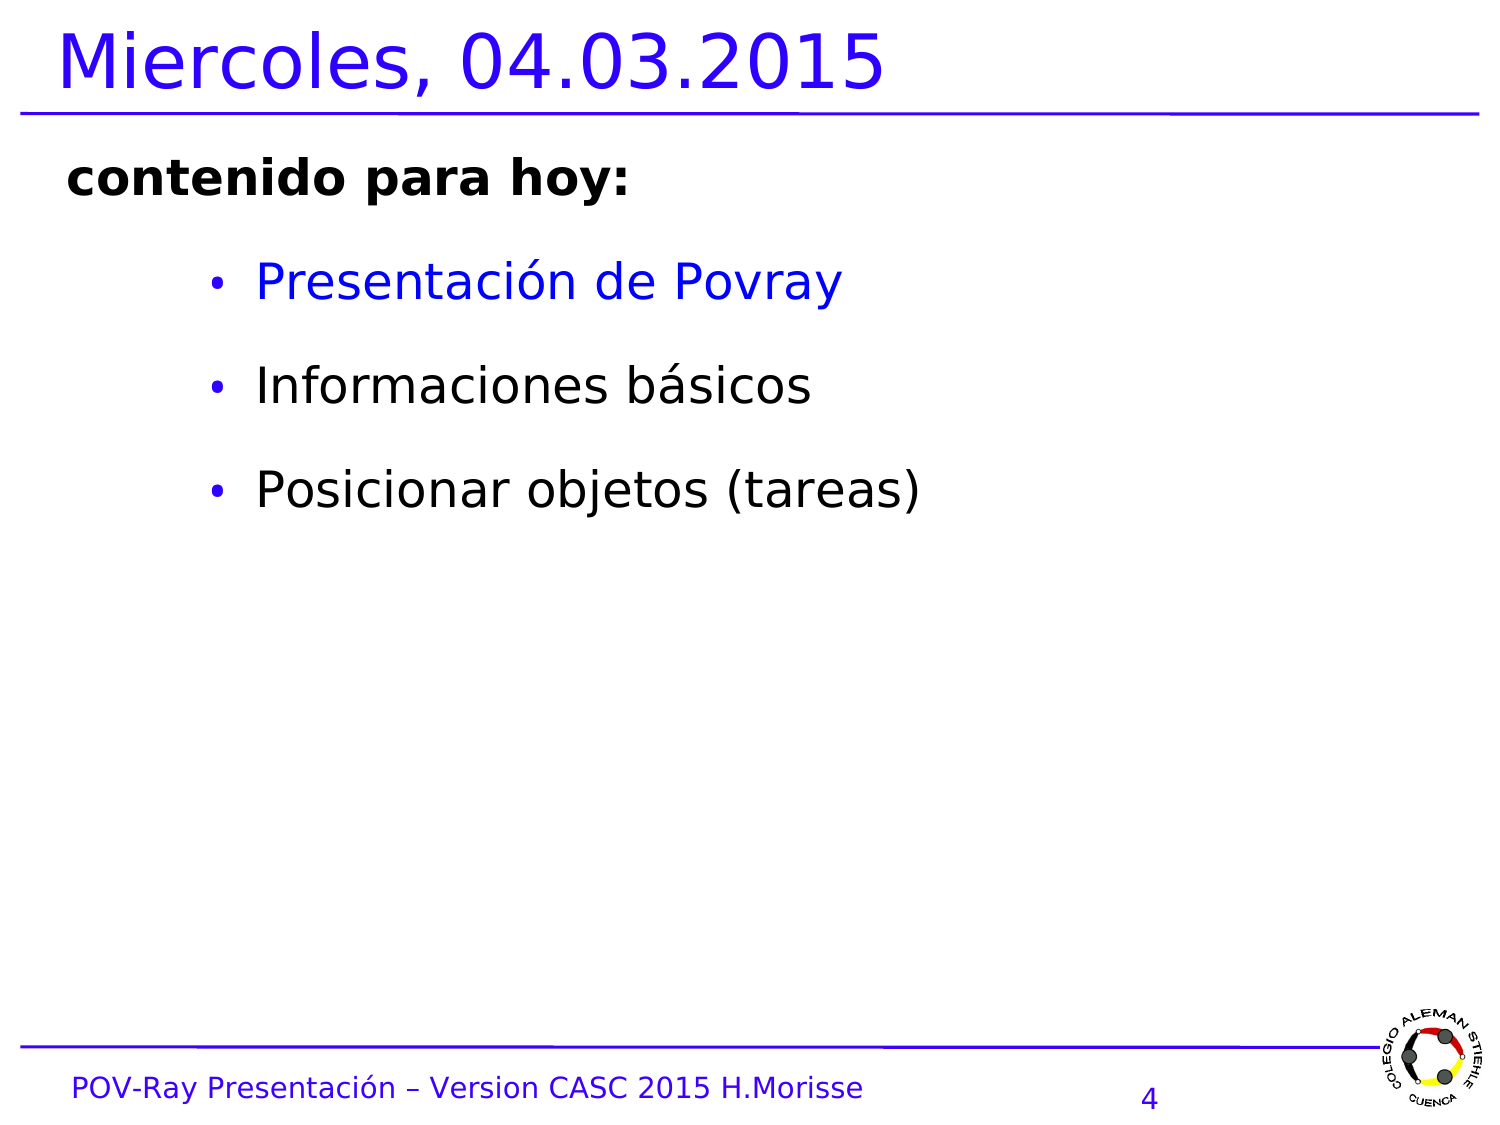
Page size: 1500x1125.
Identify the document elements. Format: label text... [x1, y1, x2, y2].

picture [1380, 1004, 1486, 1110]
title Miercoles, 04.03.2015 [29, 11, 1152, 114]
list contenido para hoy: Presentación de Povray Informaciones básicos Posicionar objetos (tareas) [52, 148, 1471, 1031]
